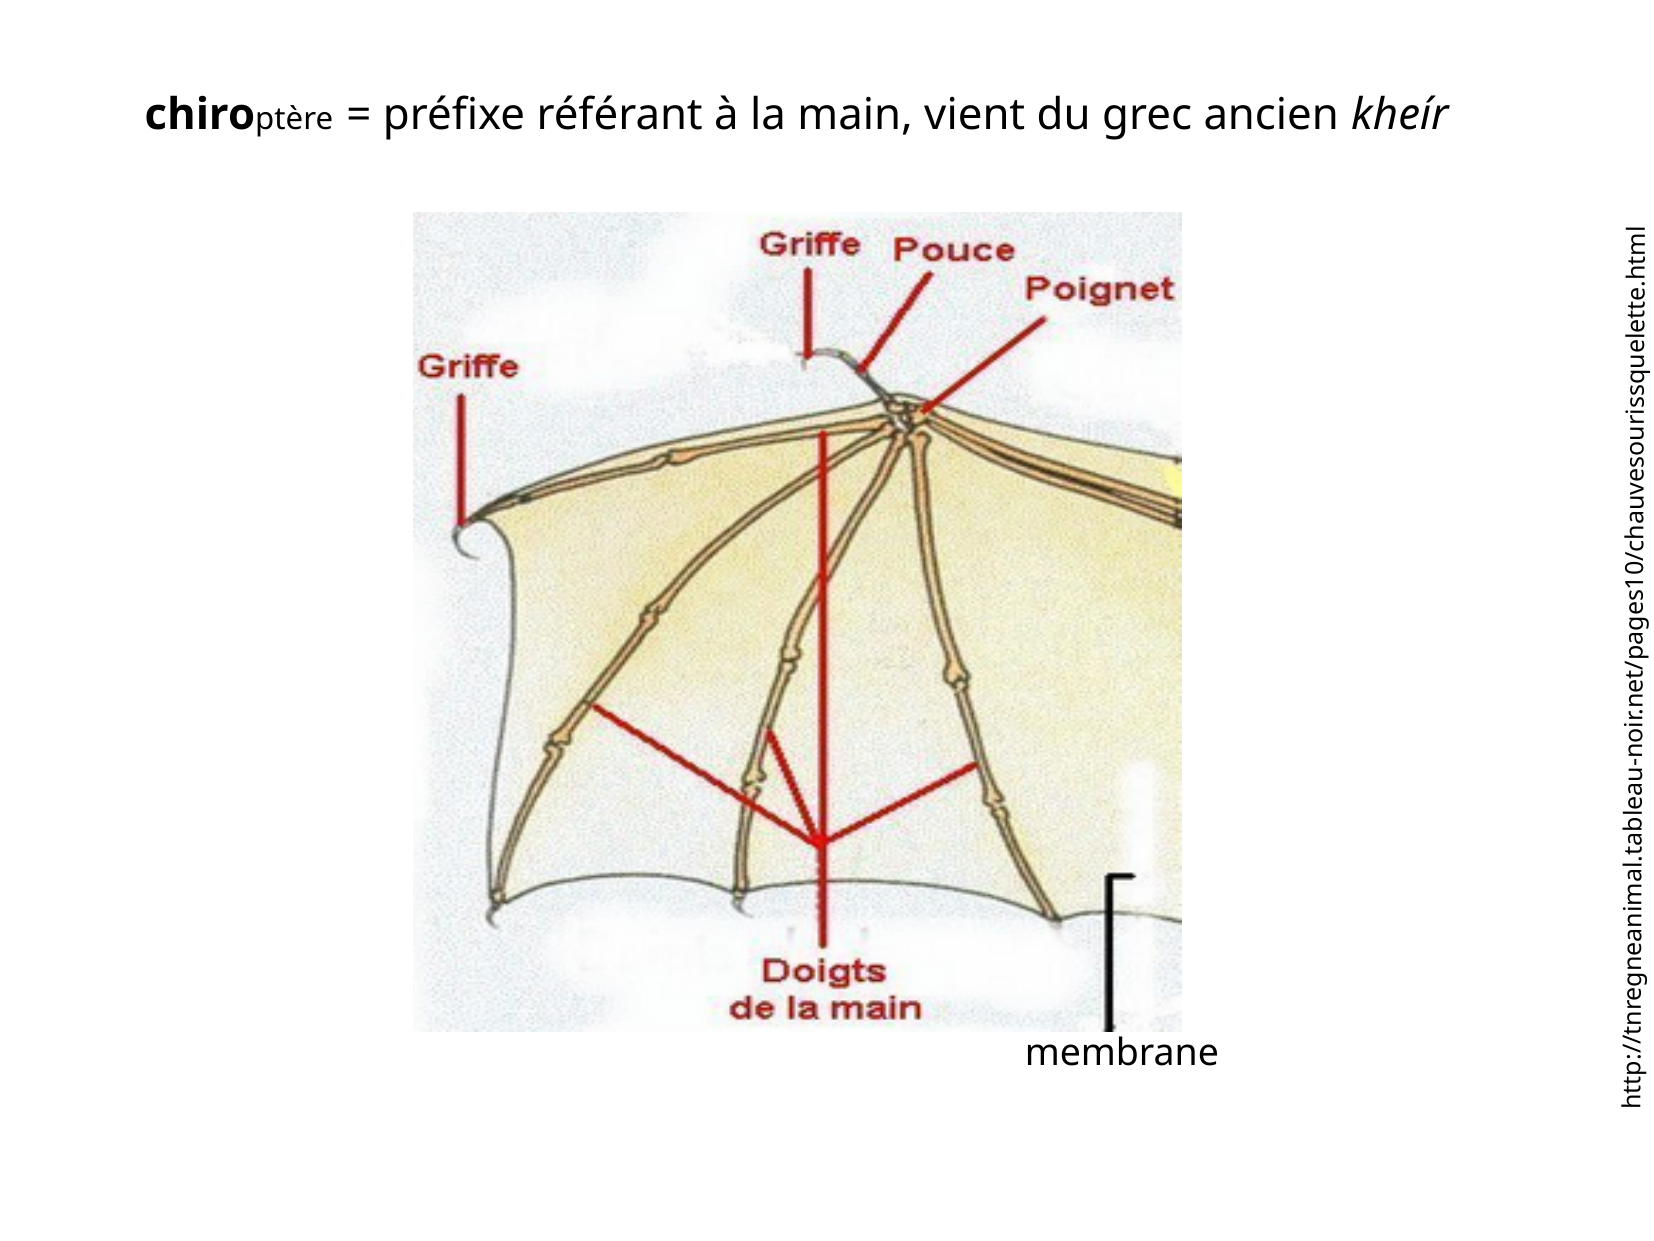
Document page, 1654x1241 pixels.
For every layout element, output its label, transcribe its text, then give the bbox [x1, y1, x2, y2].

text_box http://tnregneanimal.tableau-noir.net/pages10/chauvesourissquelette.html [1606, 143, 1654, 1125]
text_box chiroptère = préfixe référant à la main, vient du grec ancien kheír [129, 68, 1489, 154]
picture [413, 212, 1182, 1032]
text_box membrane [1010, 1017, 1219, 1086]
